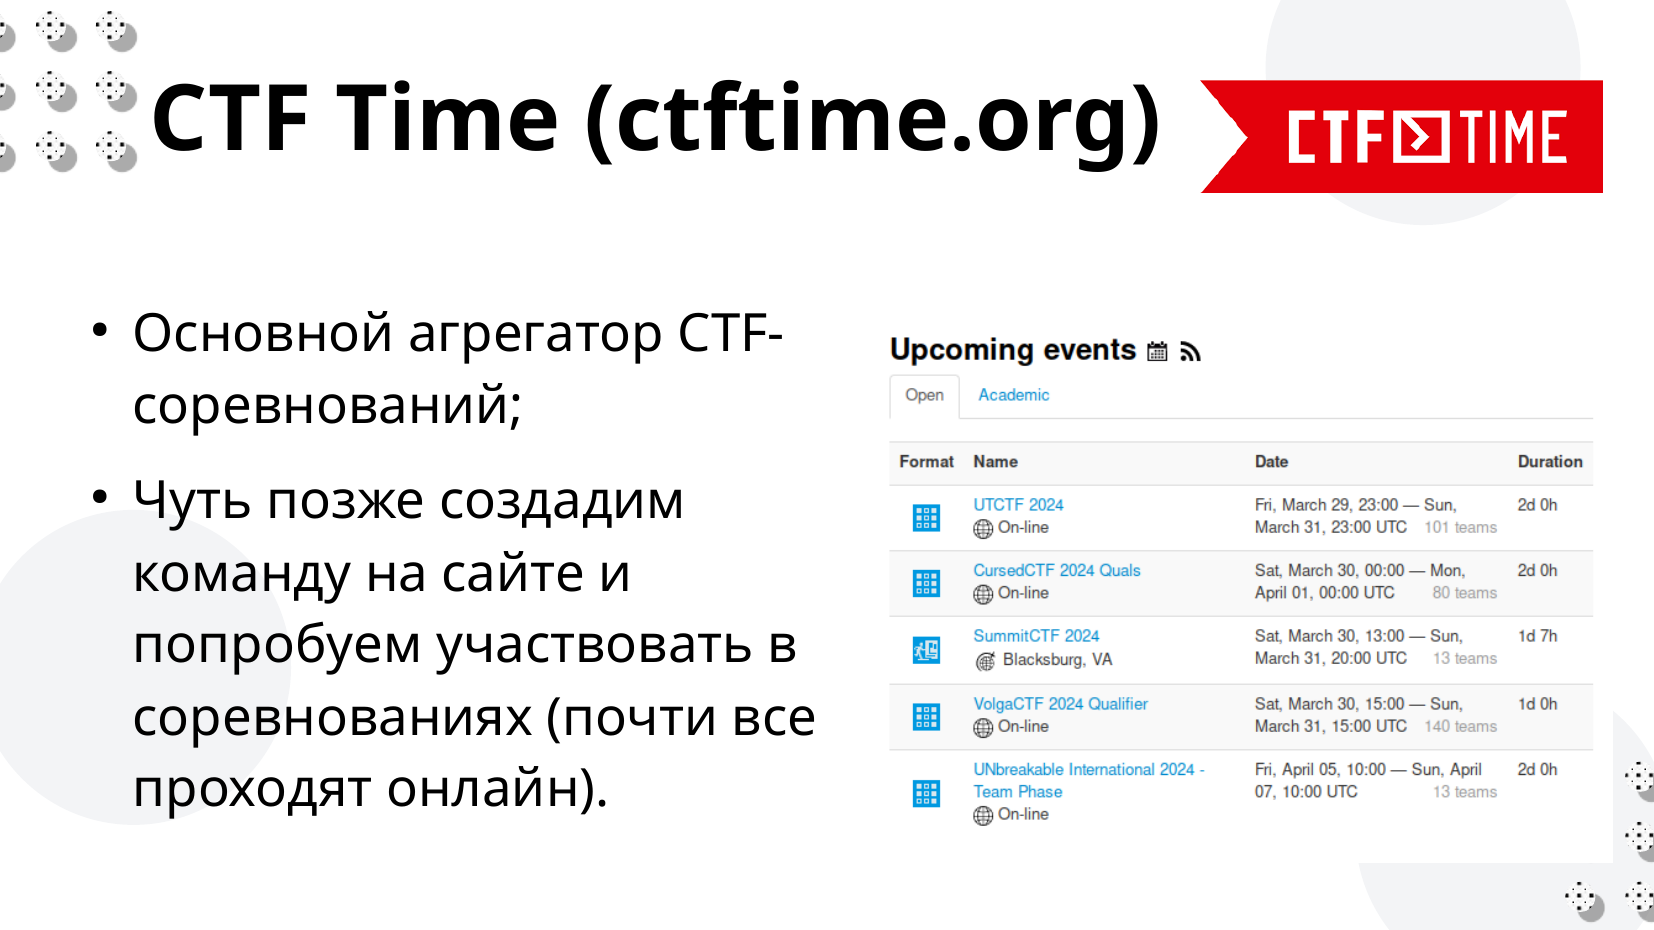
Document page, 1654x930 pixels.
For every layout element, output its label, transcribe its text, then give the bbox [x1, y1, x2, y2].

picture [1200, 80, 1603, 193]
list Основной агрегатор CTF-соревнований; Чуть позже создадим команду на сайте и попробуем участвовать в соревнованиях (почти все проходят онлайн). [76, 295, 863, 835]
picture [1625, 761, 1654, 792]
picture [95, 11, 126, 37]
picture [1565, 881, 1596, 912]
picture [0, 74, 7, 99]
picture [1625, 821, 1654, 852]
picture [35, 11, 66, 42]
picture [1625, 881, 1654, 912]
picture [36, 131, 67, 162]
picture [876, 324, 1613, 863]
title CTF Time (ctftime.org) [75, 37, 1238, 193]
picture [35, 71, 67, 102]
picture [0, 14, 7, 39]
picture [0, 134, 7, 159]
